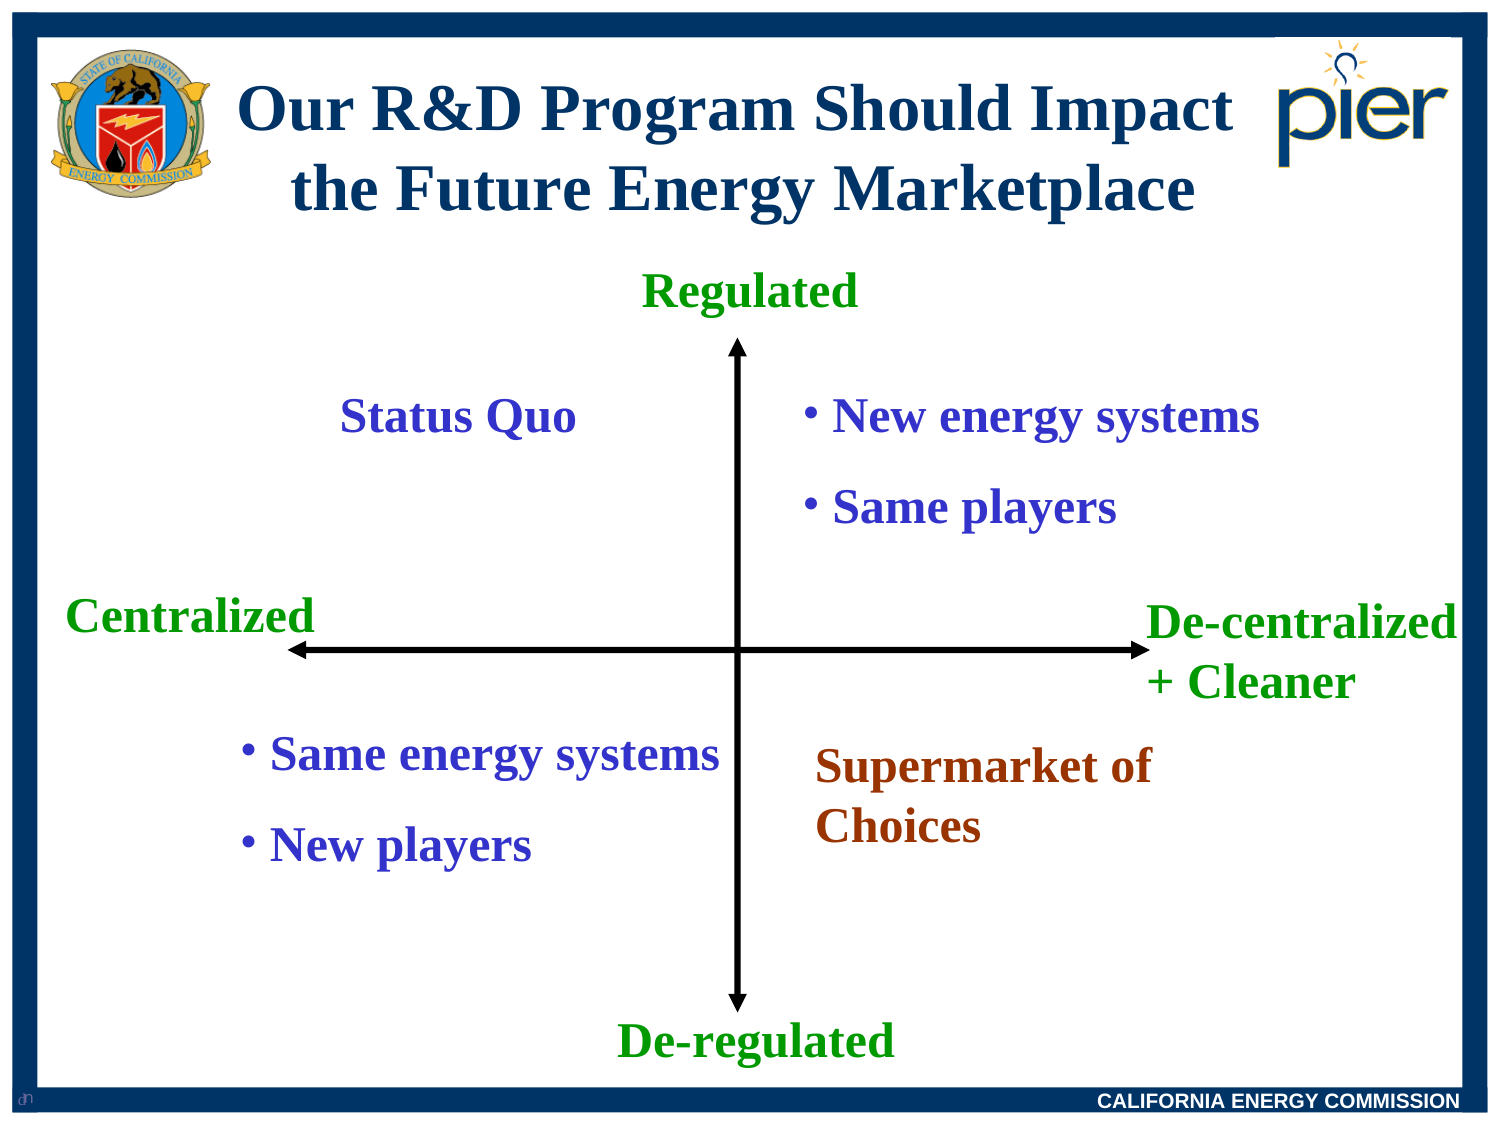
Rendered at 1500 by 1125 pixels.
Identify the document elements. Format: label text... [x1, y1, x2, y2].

text_box De-centralized + Cleaner [1131, 581, 1482, 717]
text_box Status Quo [324, 374, 663, 451]
text_box Regulated [562, 249, 938, 326]
text_box Supermarket of Choices [800, 724, 1313, 861]
text_box De-regulated [512, 999, 1000, 1076]
text_box Same energy systems New players [225, 712, 736, 880]
title Our R&D Program Should Impact the Future Energy Marketplace [40, 49, 1447, 238]
text_box New energy systems Same players [787, 375, 1313, 542]
picture [1275, 37, 1451, 171]
text_box Centralized [50, 574, 351, 651]
